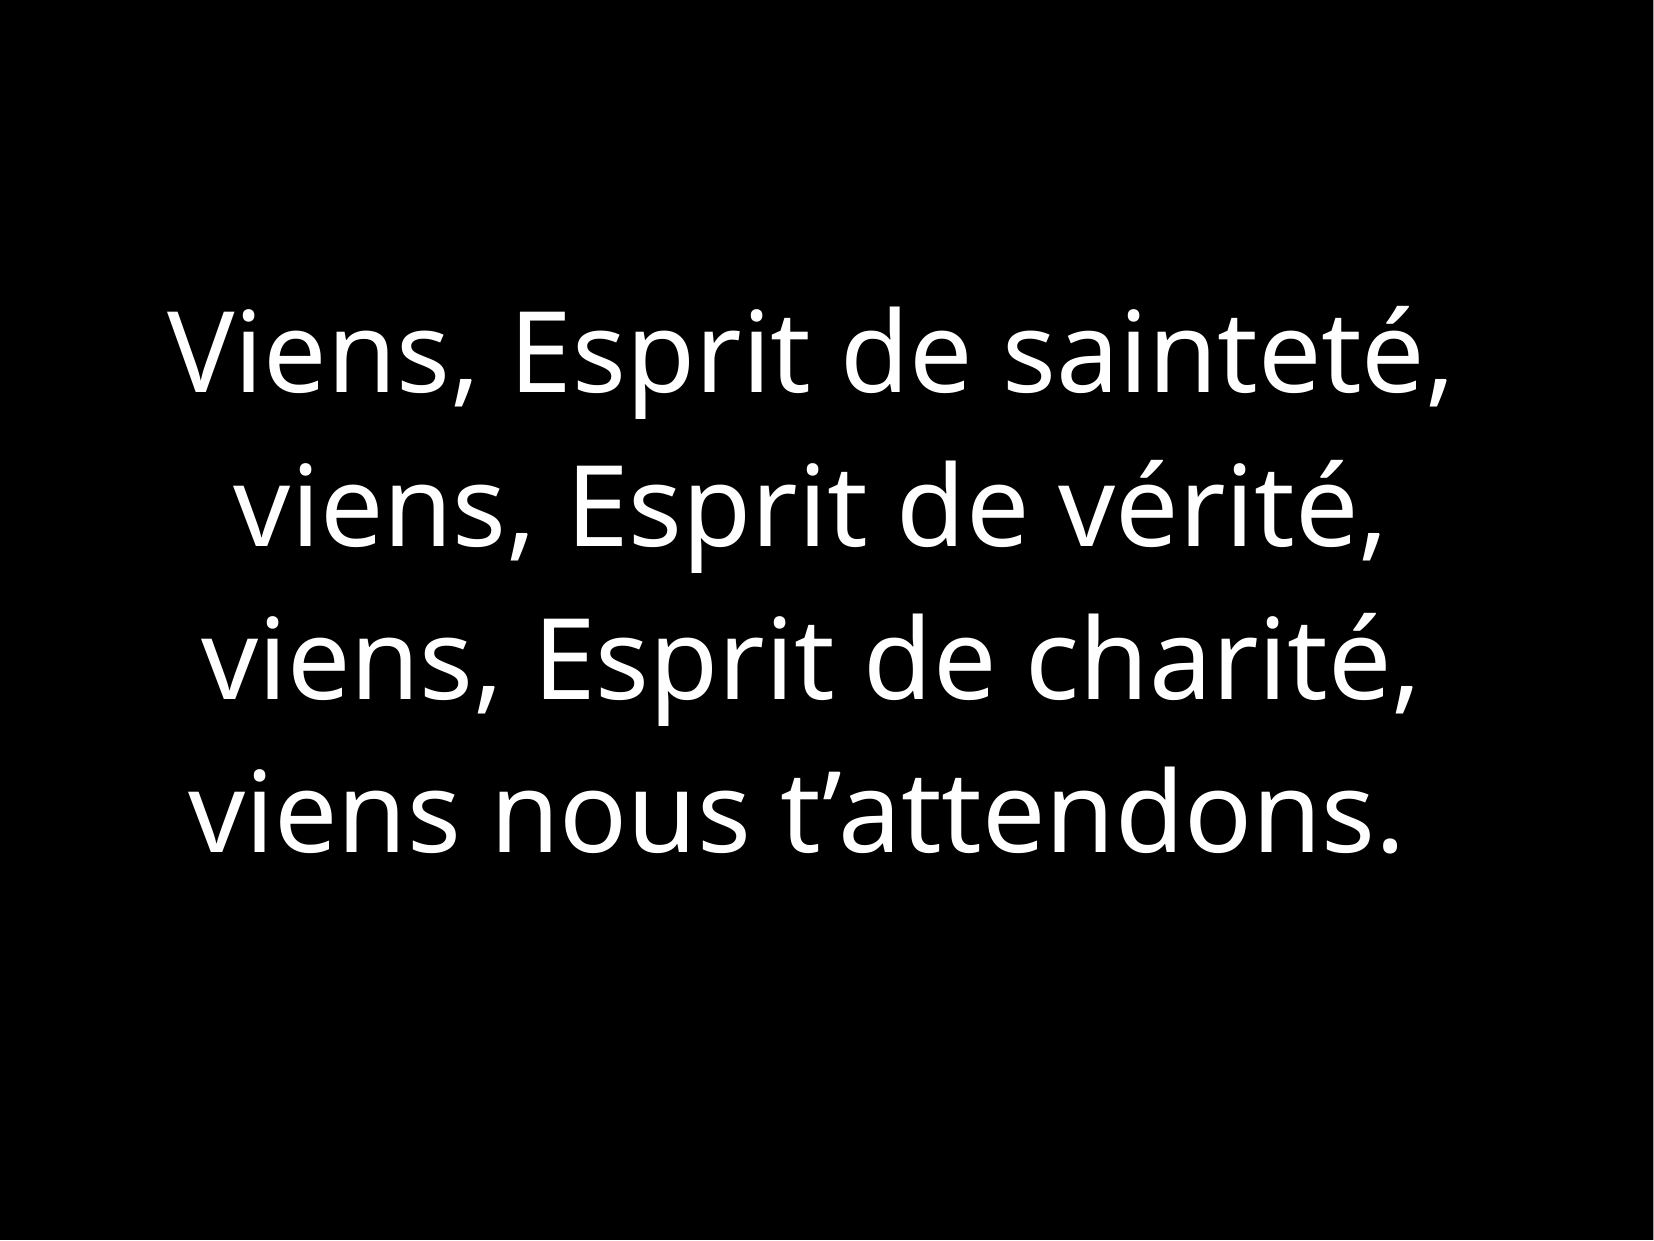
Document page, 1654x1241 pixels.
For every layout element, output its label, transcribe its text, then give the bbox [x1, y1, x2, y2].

subtitle Viens, Esprit de sainteté, viens, Esprit de vérité, viens, Esprit de charité, viens nous t’attendons. [82, 49, 1571, 1109]
